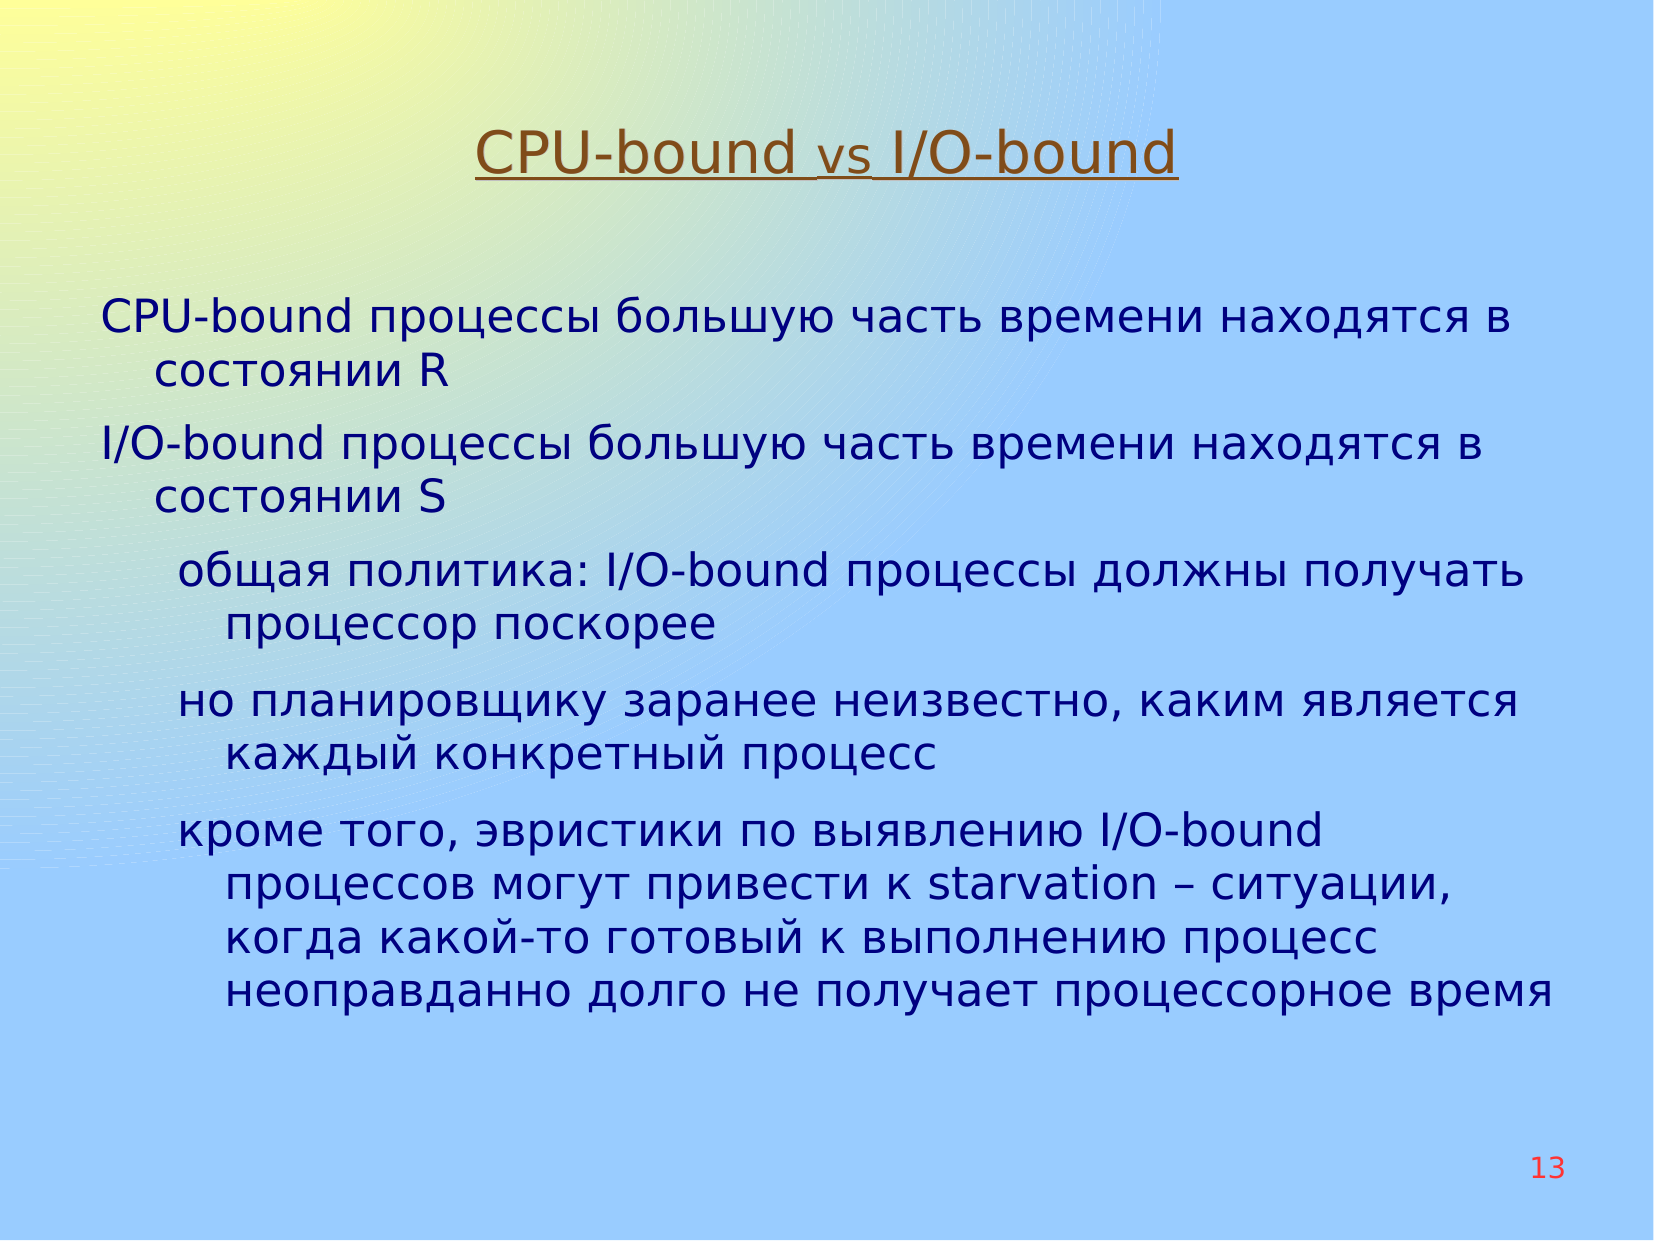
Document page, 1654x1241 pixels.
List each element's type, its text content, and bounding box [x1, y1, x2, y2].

list CPU-bound процессы большую часть времени находятся в состоянии R I/O-bound процессы большую часть времени находятся в состоянии S общая политика: I/O-bound процессы должны получать процессор поскорее но планировщику заранее неизвестно, каким является каждый конкретный процесс кроме того, эвристики по выявлению I/O-bound процессов могут привести к starvation – ситуации, когда какой-то готовый к выполнению процесс неоправданно долго не получает процессорное время [82, 290, 1571, 1094]
title CPU-bound vs I/O-bound [82, 56, 1571, 250]
